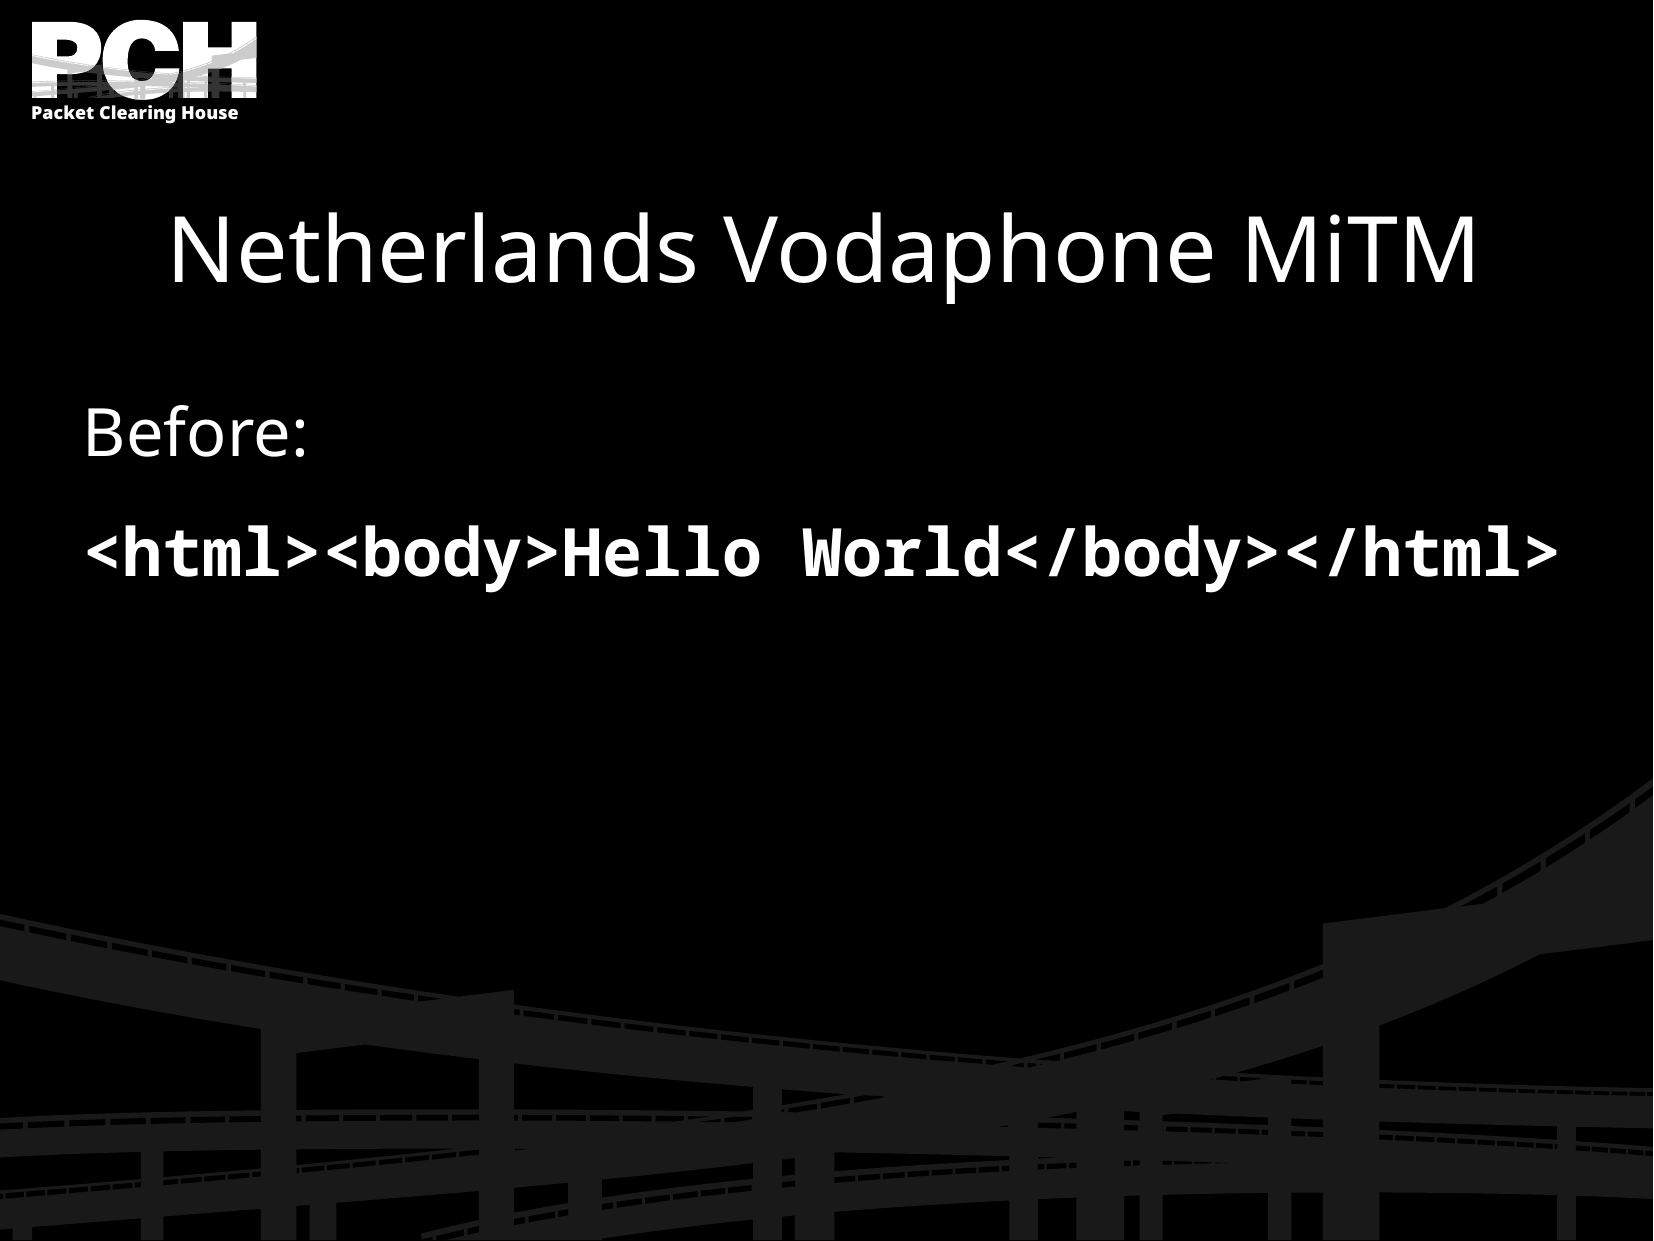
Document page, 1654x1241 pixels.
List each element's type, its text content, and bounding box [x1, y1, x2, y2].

title Netherlands Vodaphone MiTM [45, 143, 1606, 352]
list Before: <html><body>Hello World</body></html> [82, 384, 1621, 1216]
